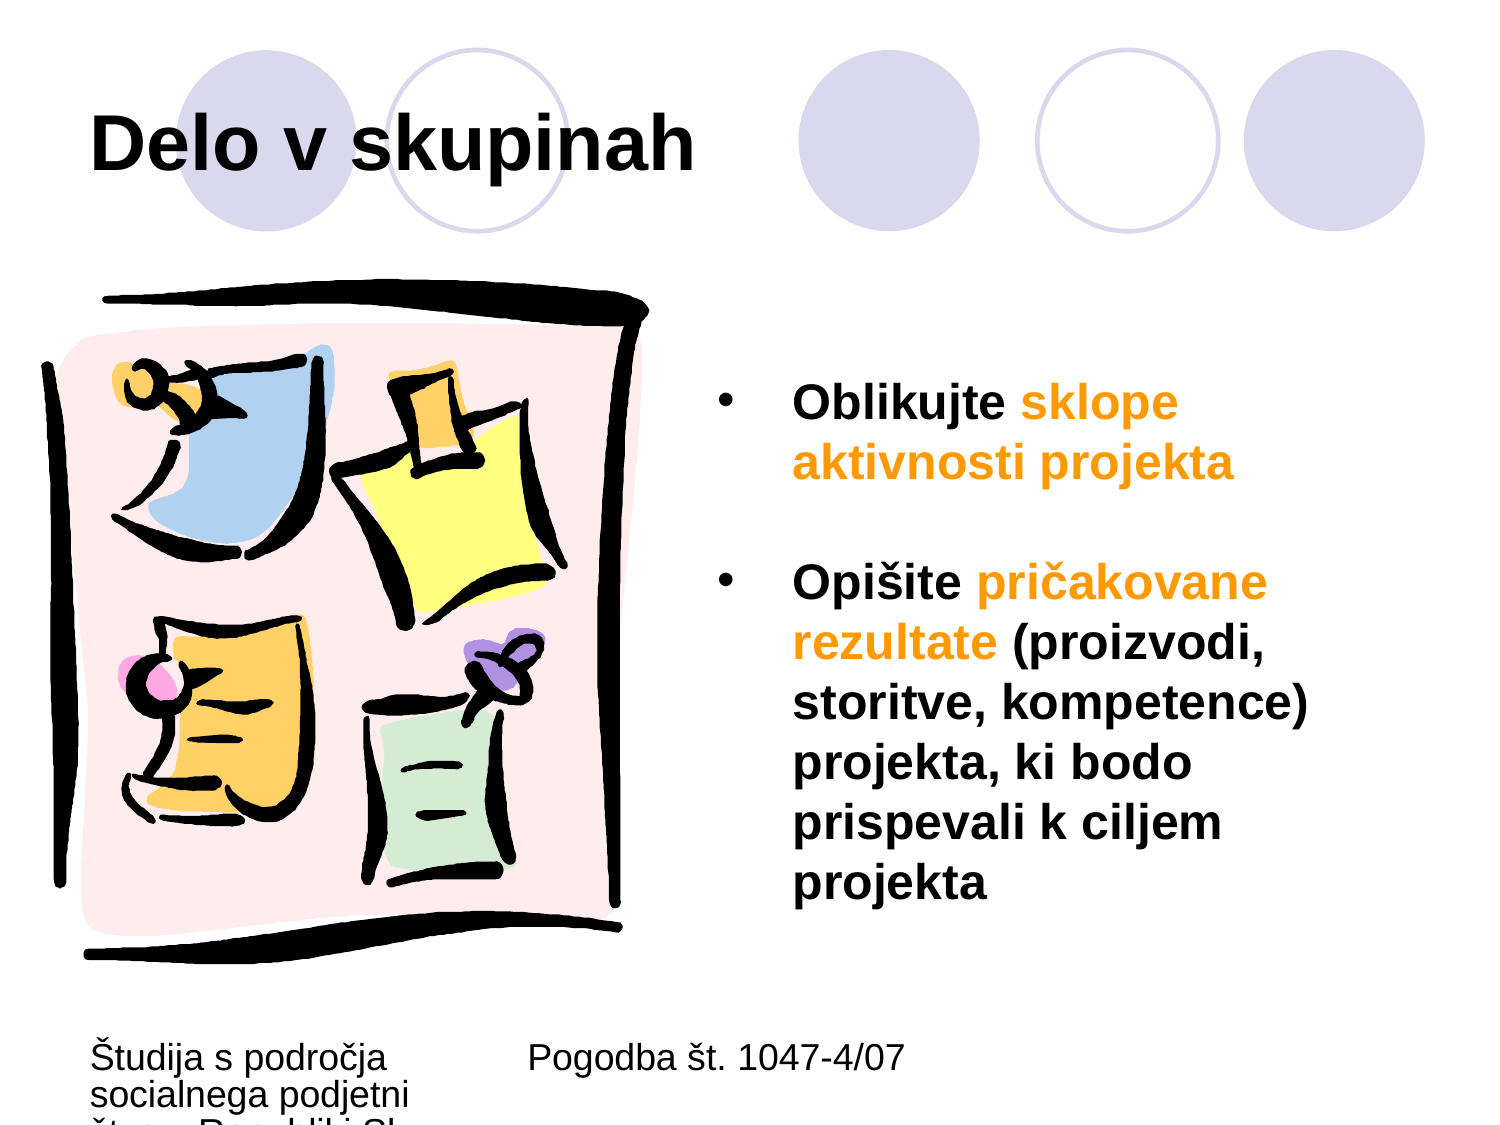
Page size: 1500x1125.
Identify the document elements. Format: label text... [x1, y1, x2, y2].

title Delo v skupinah [75, 45, 1426, 233]
picture [41, 278, 650, 965]
text_box Oblikujte sklope aktivnosti projekta Opišite pričakovane rezultate (proizvodi, storitve, kompetence) projekta, ki bodo prispevali k ciljem projekta [702, 361, 1436, 918]
